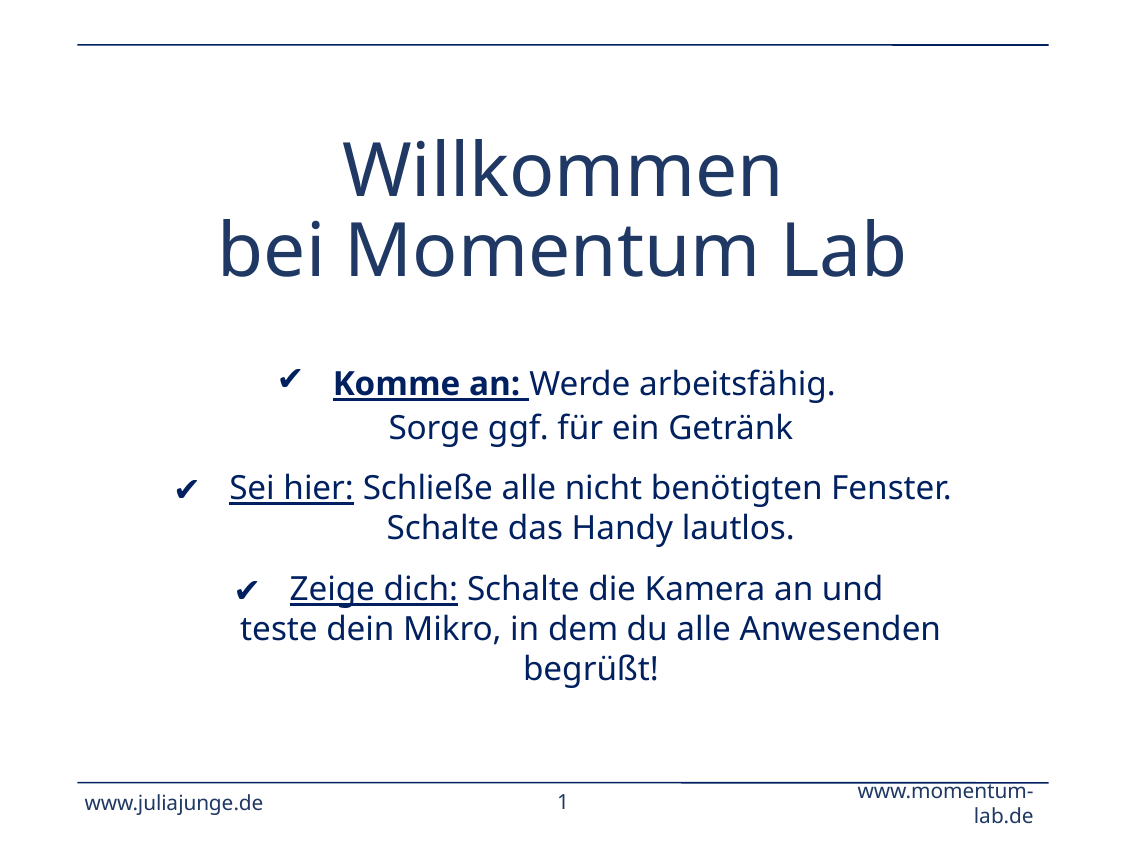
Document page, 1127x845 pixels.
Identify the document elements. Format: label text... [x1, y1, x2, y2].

slide_number <number> [436, 780, 690, 825]
subtitle Komme an: Werde arbeitsfähig. Sorge ggf. für ein Getränk Sei hier: Schließe alle nicht benötigten Fenster. Schalte das Handy lautlos. Zeige dich: Schalte die Kamera an und teste dein Mikro, in dem du alle Anwesenden begrüßt! [140, 338, 986, 713]
slide_number www.momentum-lab.de [795, 780, 1049, 825]
title Willkommen bei Momentum Lab [140, 86, 986, 338]
slide_number www.juliajunge.de [69, 780, 331, 825]
